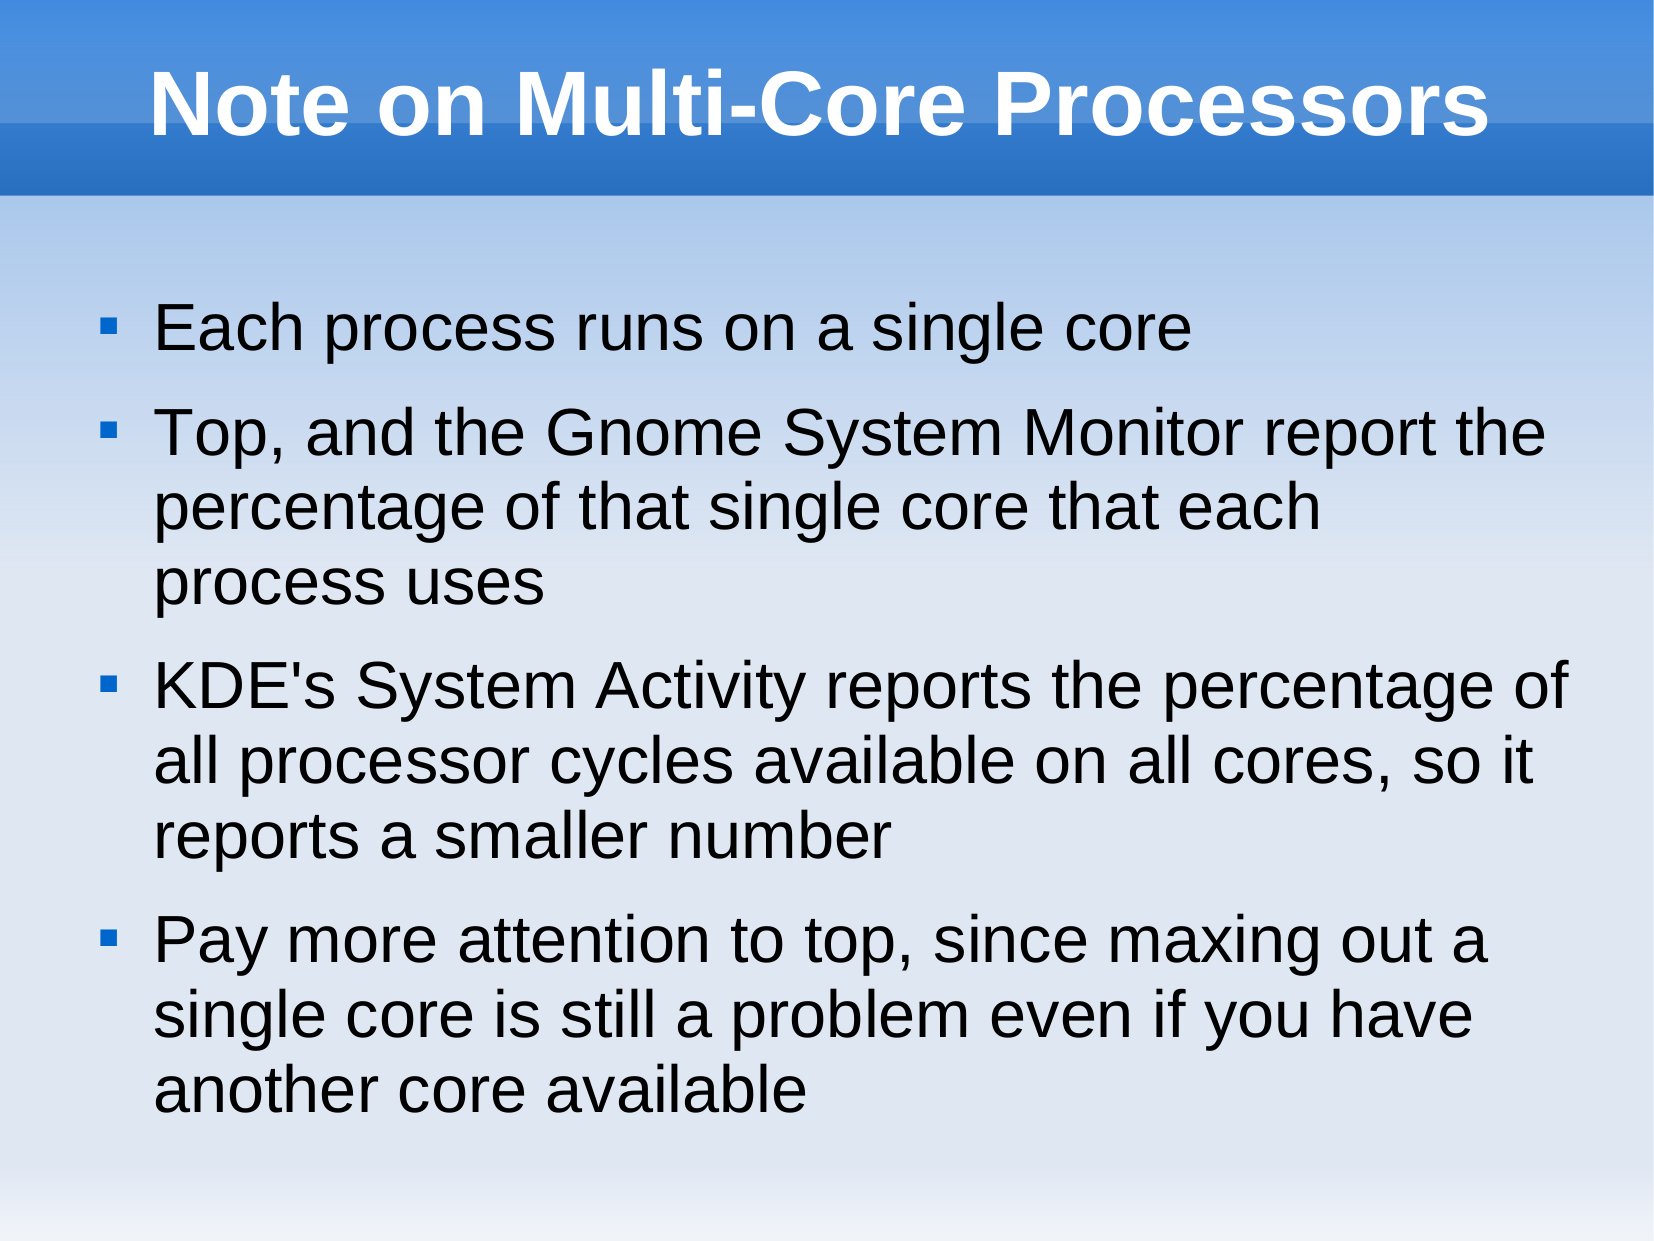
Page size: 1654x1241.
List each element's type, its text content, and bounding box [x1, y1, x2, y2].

picture [0, 0, 1654, 1241]
list Each process runs on a single core Top, and the Gnome System Monitor report the percentage of that single core that each process uses KDE's System Activity reports the percentage of all processor cycles available on all cores, so it reports a smaller number Pay more attention to top, since maxing out a single core is still a problem even if you have another core available [82, 290, 1571, 1109]
title Note on Multi-Core Processors [76, 0, 1565, 208]
